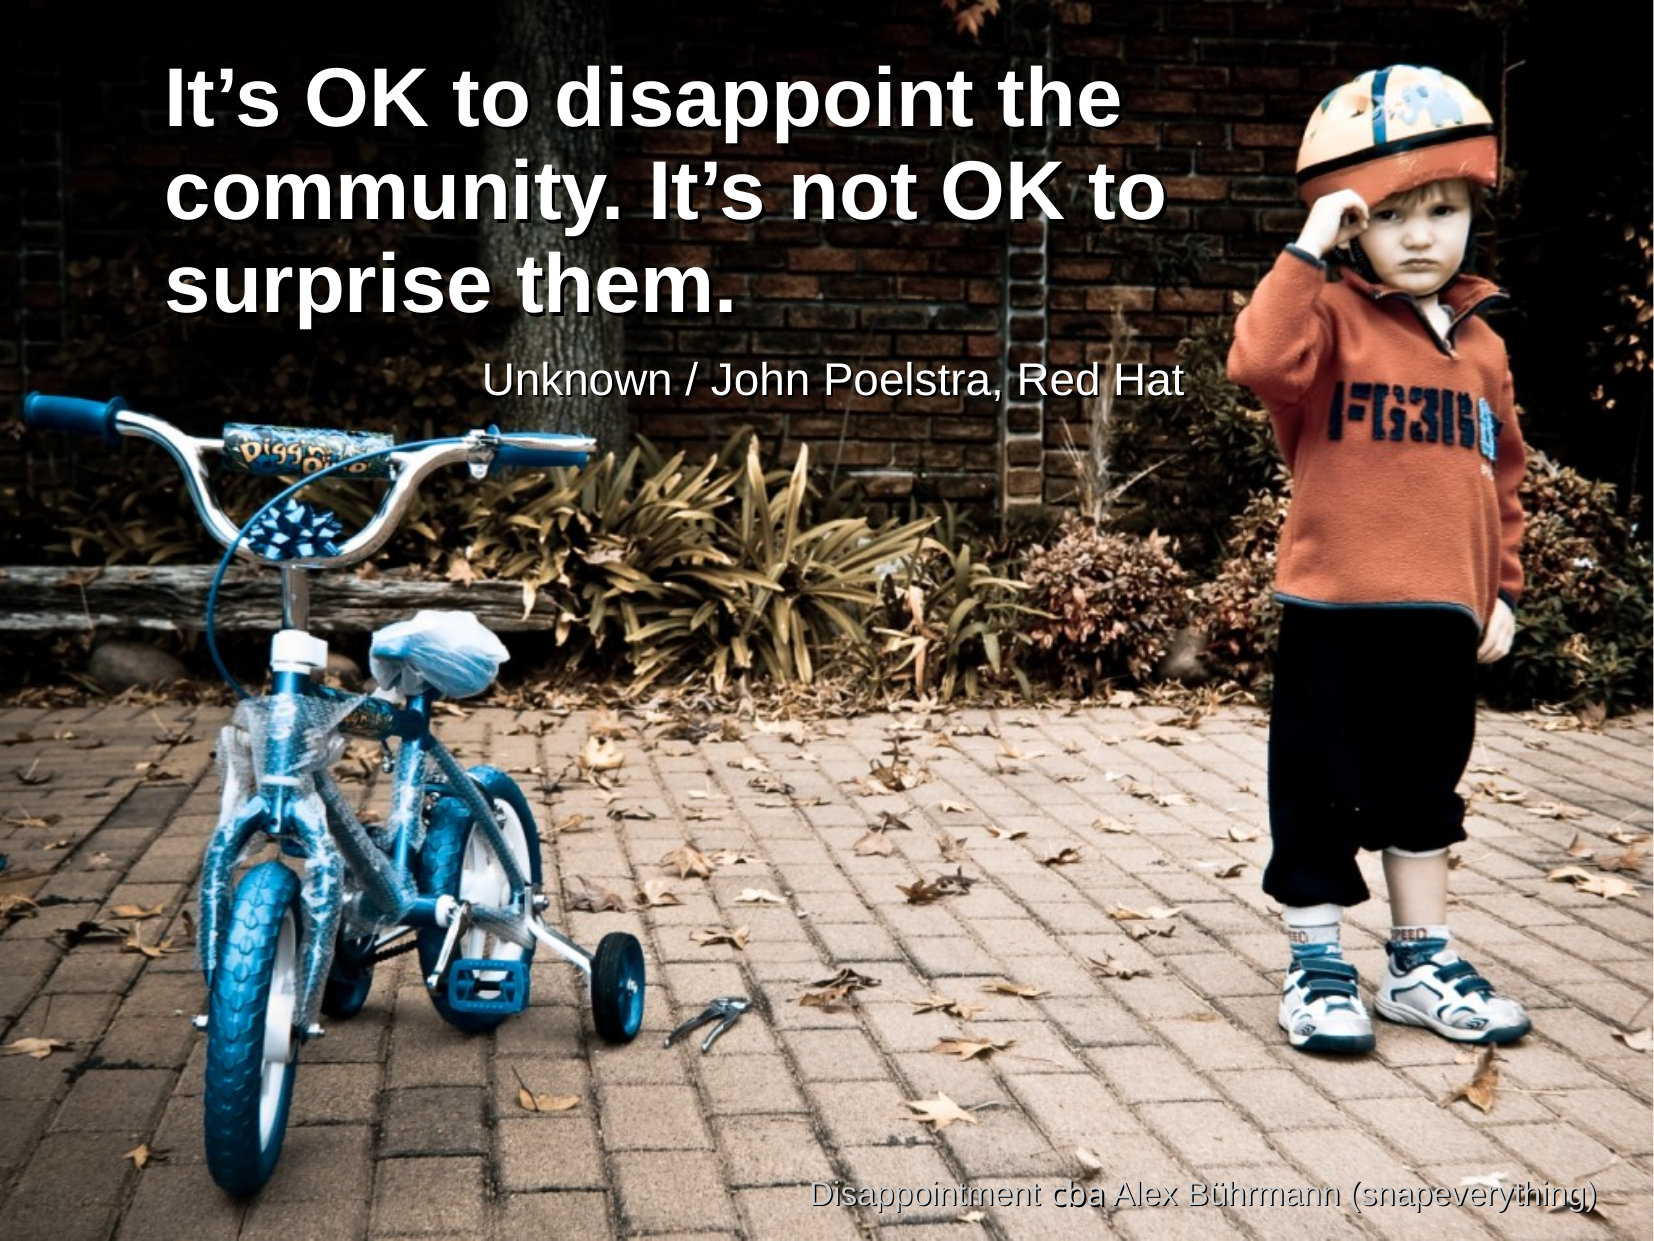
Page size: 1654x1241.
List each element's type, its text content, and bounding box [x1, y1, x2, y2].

text_box Disappointment cba Alex Bührmann (snapeverything) [37, 1162, 1613, 1215]
text_box It’s OK to disappoint the community. It’s not OK to surprise them. [150, 43, 1199, 338]
text_box Unknown / John Poelstra, Red Hat [467, 346, 1201, 413]
picture [0, 0, 1654, 1241]
